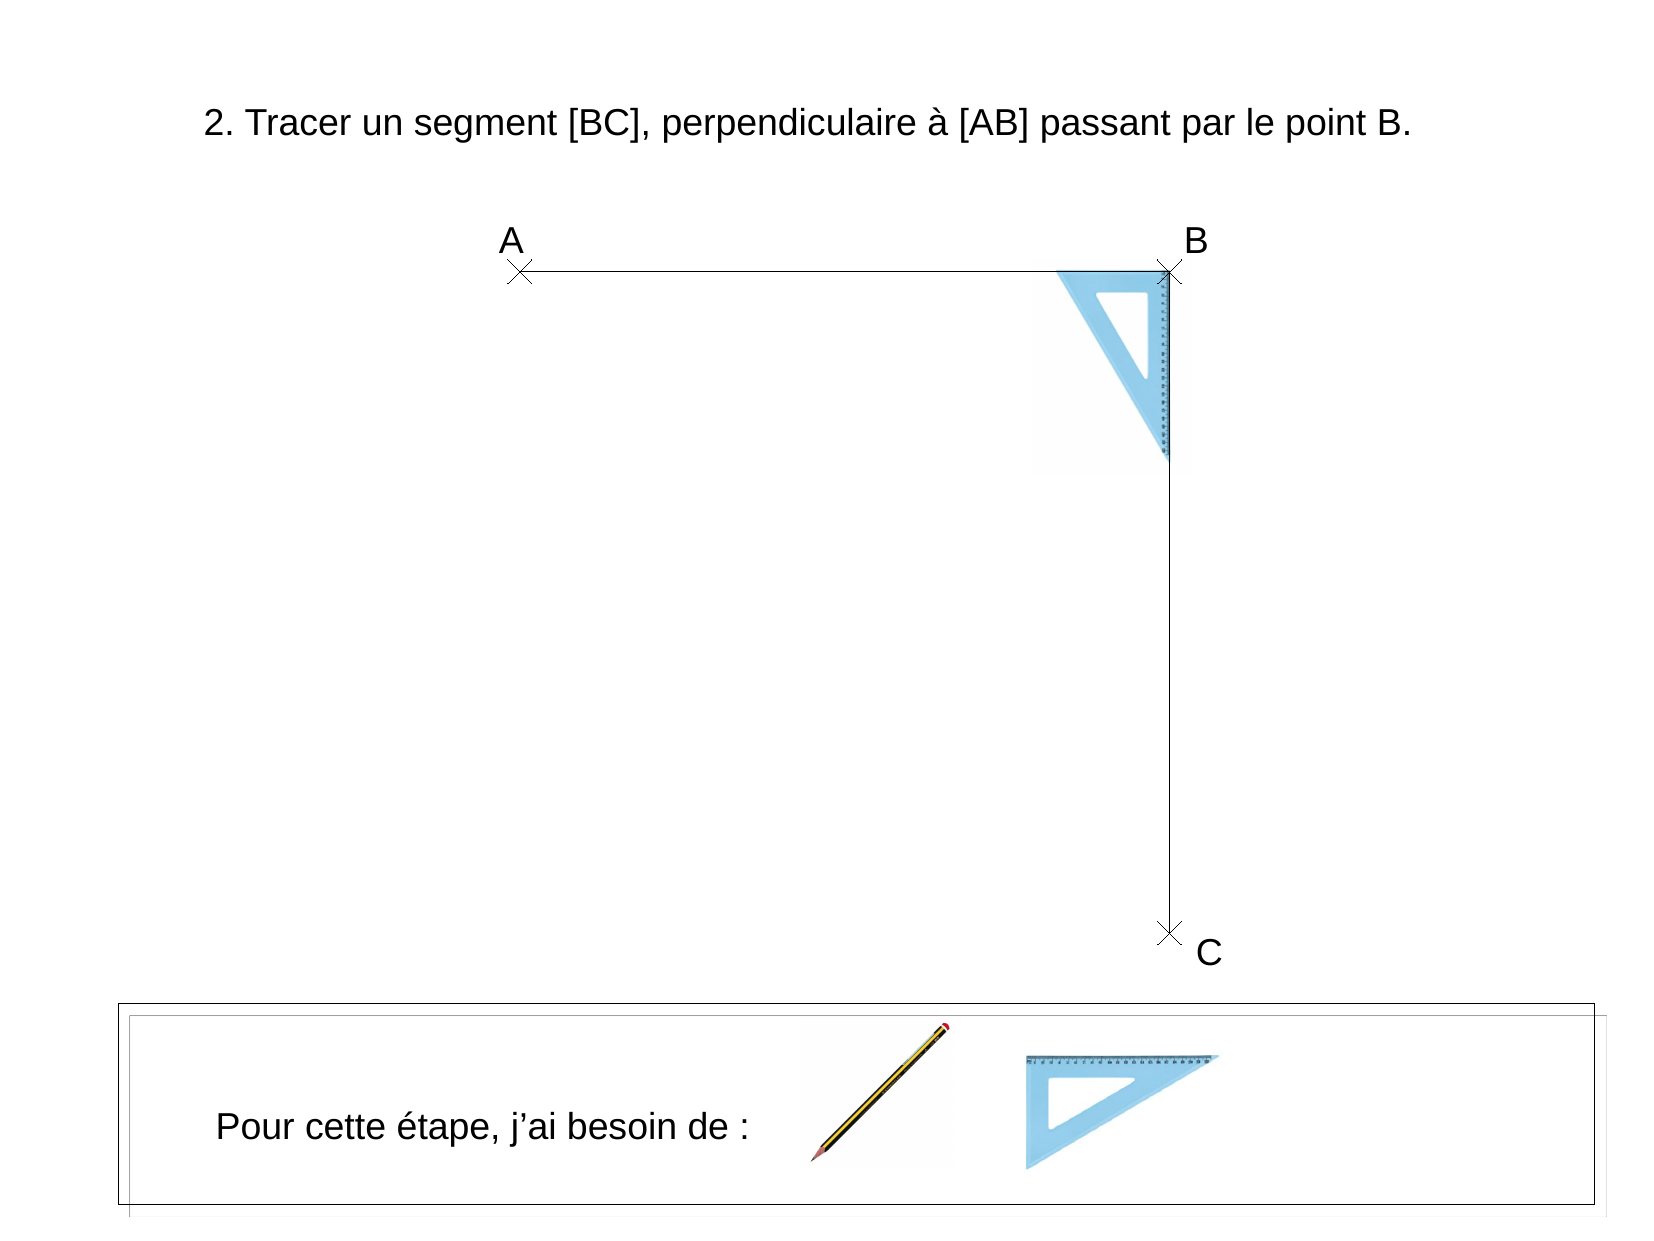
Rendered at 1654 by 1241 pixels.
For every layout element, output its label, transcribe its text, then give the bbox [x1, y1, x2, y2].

picture [1032, 272, 1169, 474]
text_box 2. Tracer un segment [BC], perpendiculaire à [AB] passant par le point B. [188, 94, 1571, 152]
picture [1015, 1032, 1230, 1193]
text_box C [1181, 923, 1241, 981]
text_box A [484, 212, 532, 270]
text_box [118, 1003, 1595, 1205]
picture [1032, 259, 1193, 474]
text_box B [1169, 212, 1217, 270]
